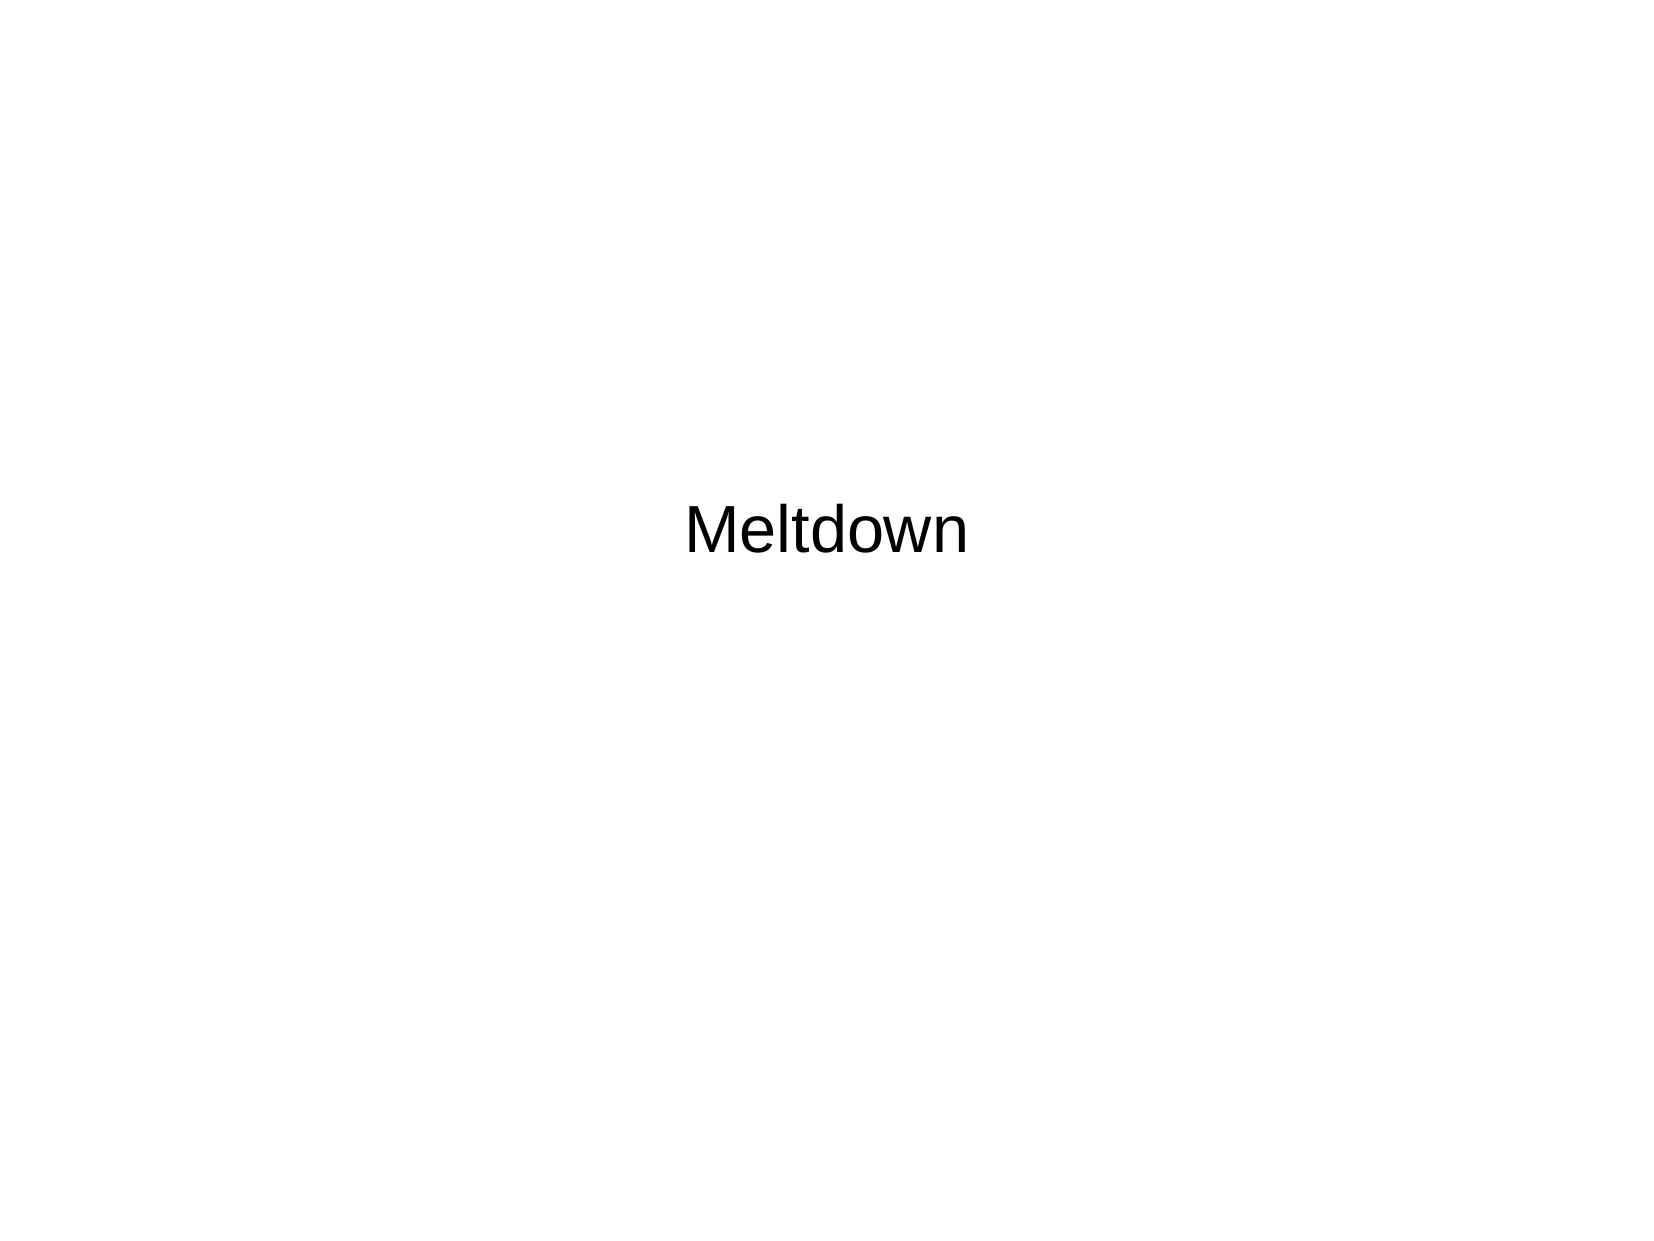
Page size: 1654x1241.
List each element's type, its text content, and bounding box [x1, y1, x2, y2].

subtitle Meltdown [82, 49, 1571, 1010]
